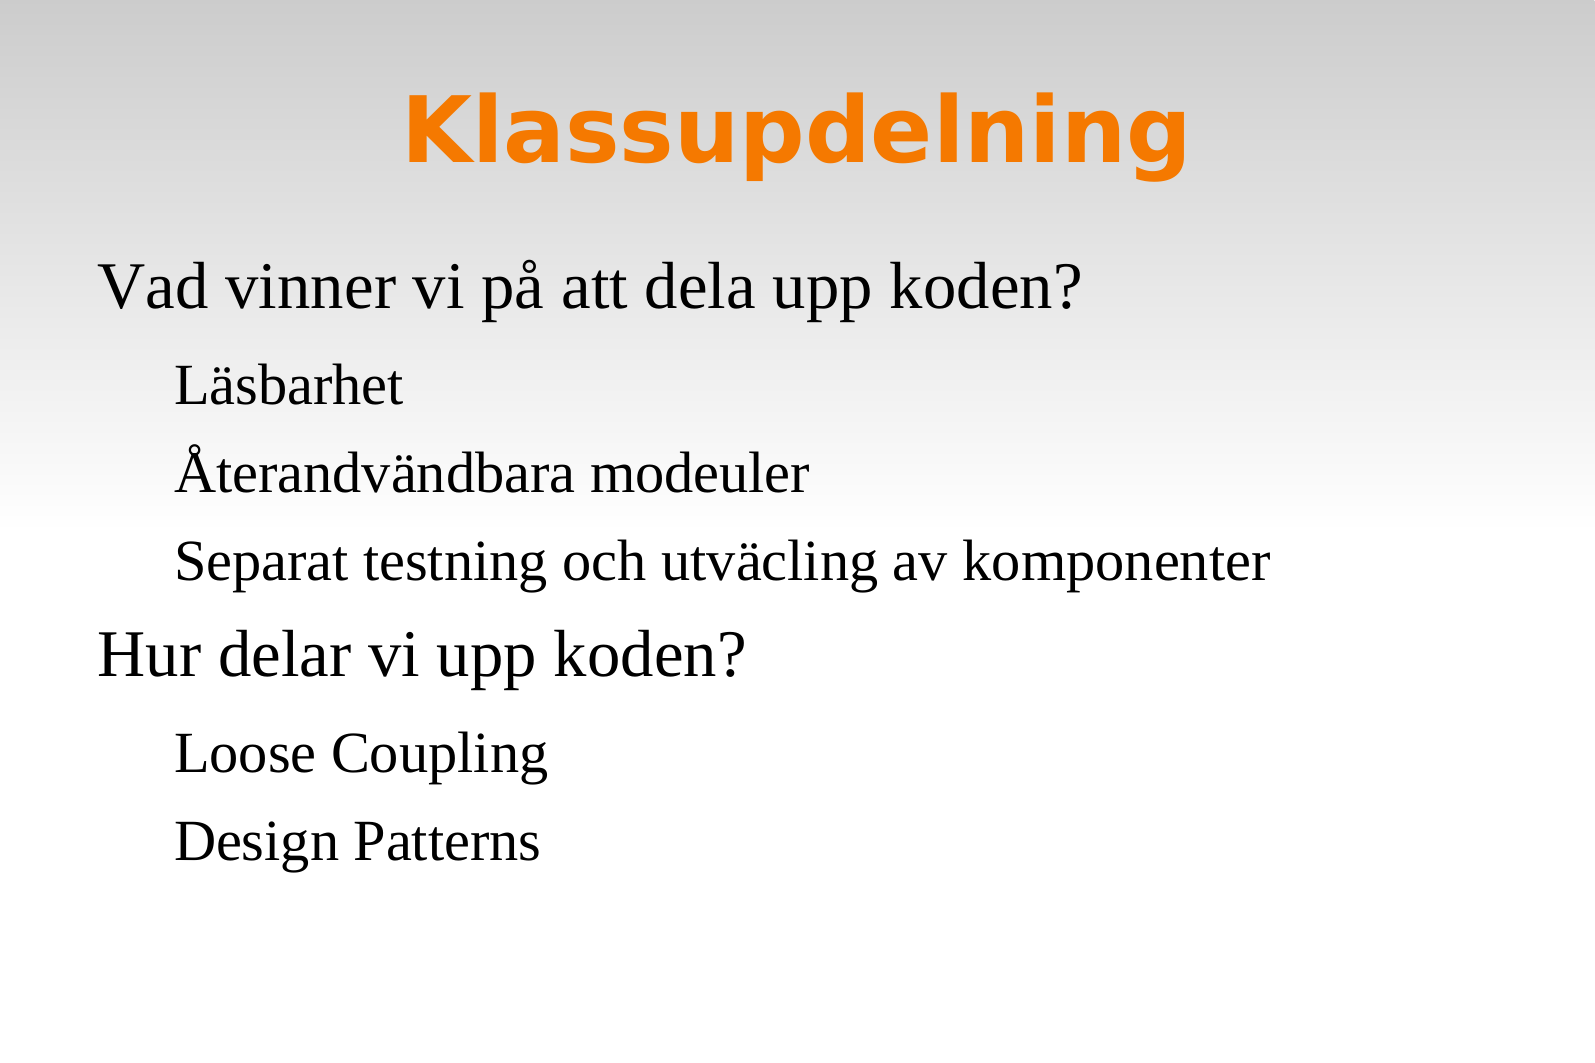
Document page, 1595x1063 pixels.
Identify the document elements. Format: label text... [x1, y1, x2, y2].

title Klassupdelning [79, 49, 1515, 213]
list Vad vinner vi på att dela upp koden? Läsbarhet Återandvändbara modeuler Separat testning och utväcling av komponenter Hur delar vi upp koden? Loose Coupling Design Patterns [79, 248, 1515, 936]
